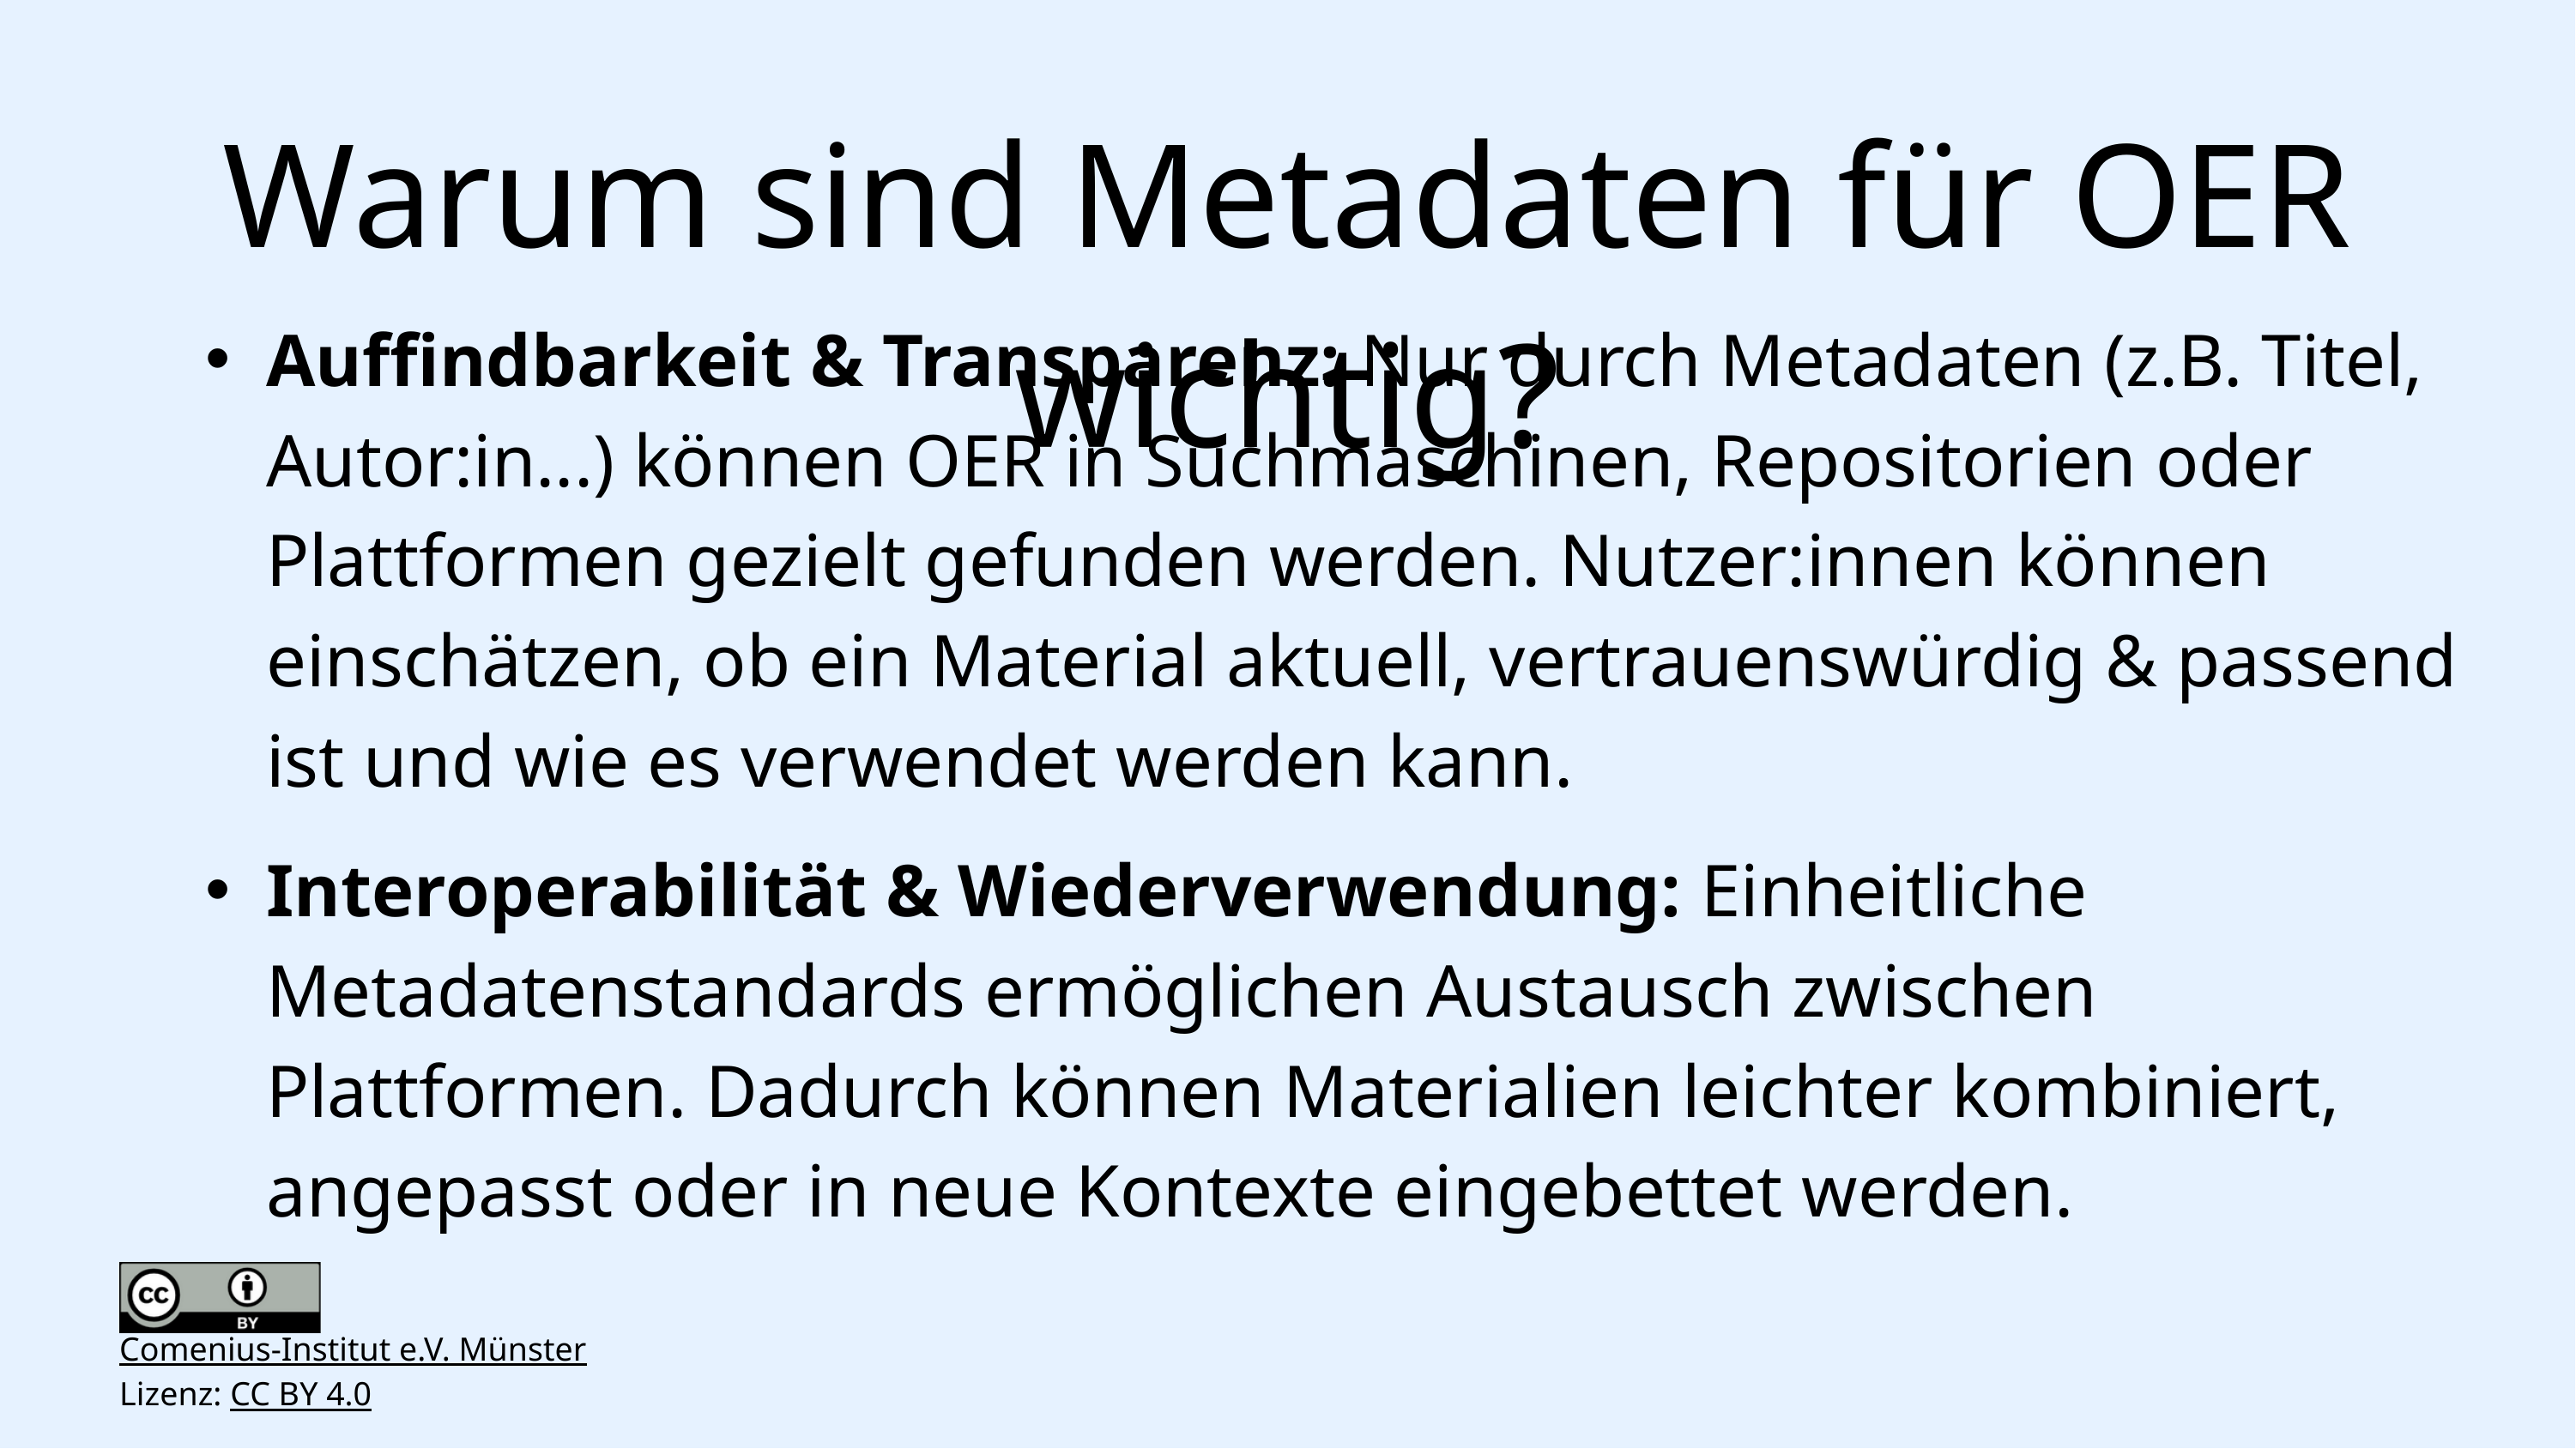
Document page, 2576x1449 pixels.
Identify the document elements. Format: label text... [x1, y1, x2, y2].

text_box [119, 1262, 321, 1327]
text_box Warum sind Metadaten für OER wichtig? [156, 75, 2419, 269]
text_box Comenius-Institut e.V. Münster Lizenz: CC BY 4.0 [119, 1327, 1378, 1416]
text_box Auffindbarkeit & Transparenz: Nur durch Metadaten (z.B. Titel, Autor:in...) können OER in Suchmaschinen, Repositorien oder Plattformen gezielt gefunden werden. Nutzer:innen können einschätzen, ob ein Material aktuell, vertrauenswürdig & passend ist und wie es verwendet werden kann. Interoperabilität & Wiederverwendung: Einheitliche Metadatenstandards ermöglichen Austausch zwischen Plattformen. Dadurch können Materialien leichter kombiniert, angepasst oder in neue Kontexte eingebettet werden. [144, 300, 2480, 1220]
